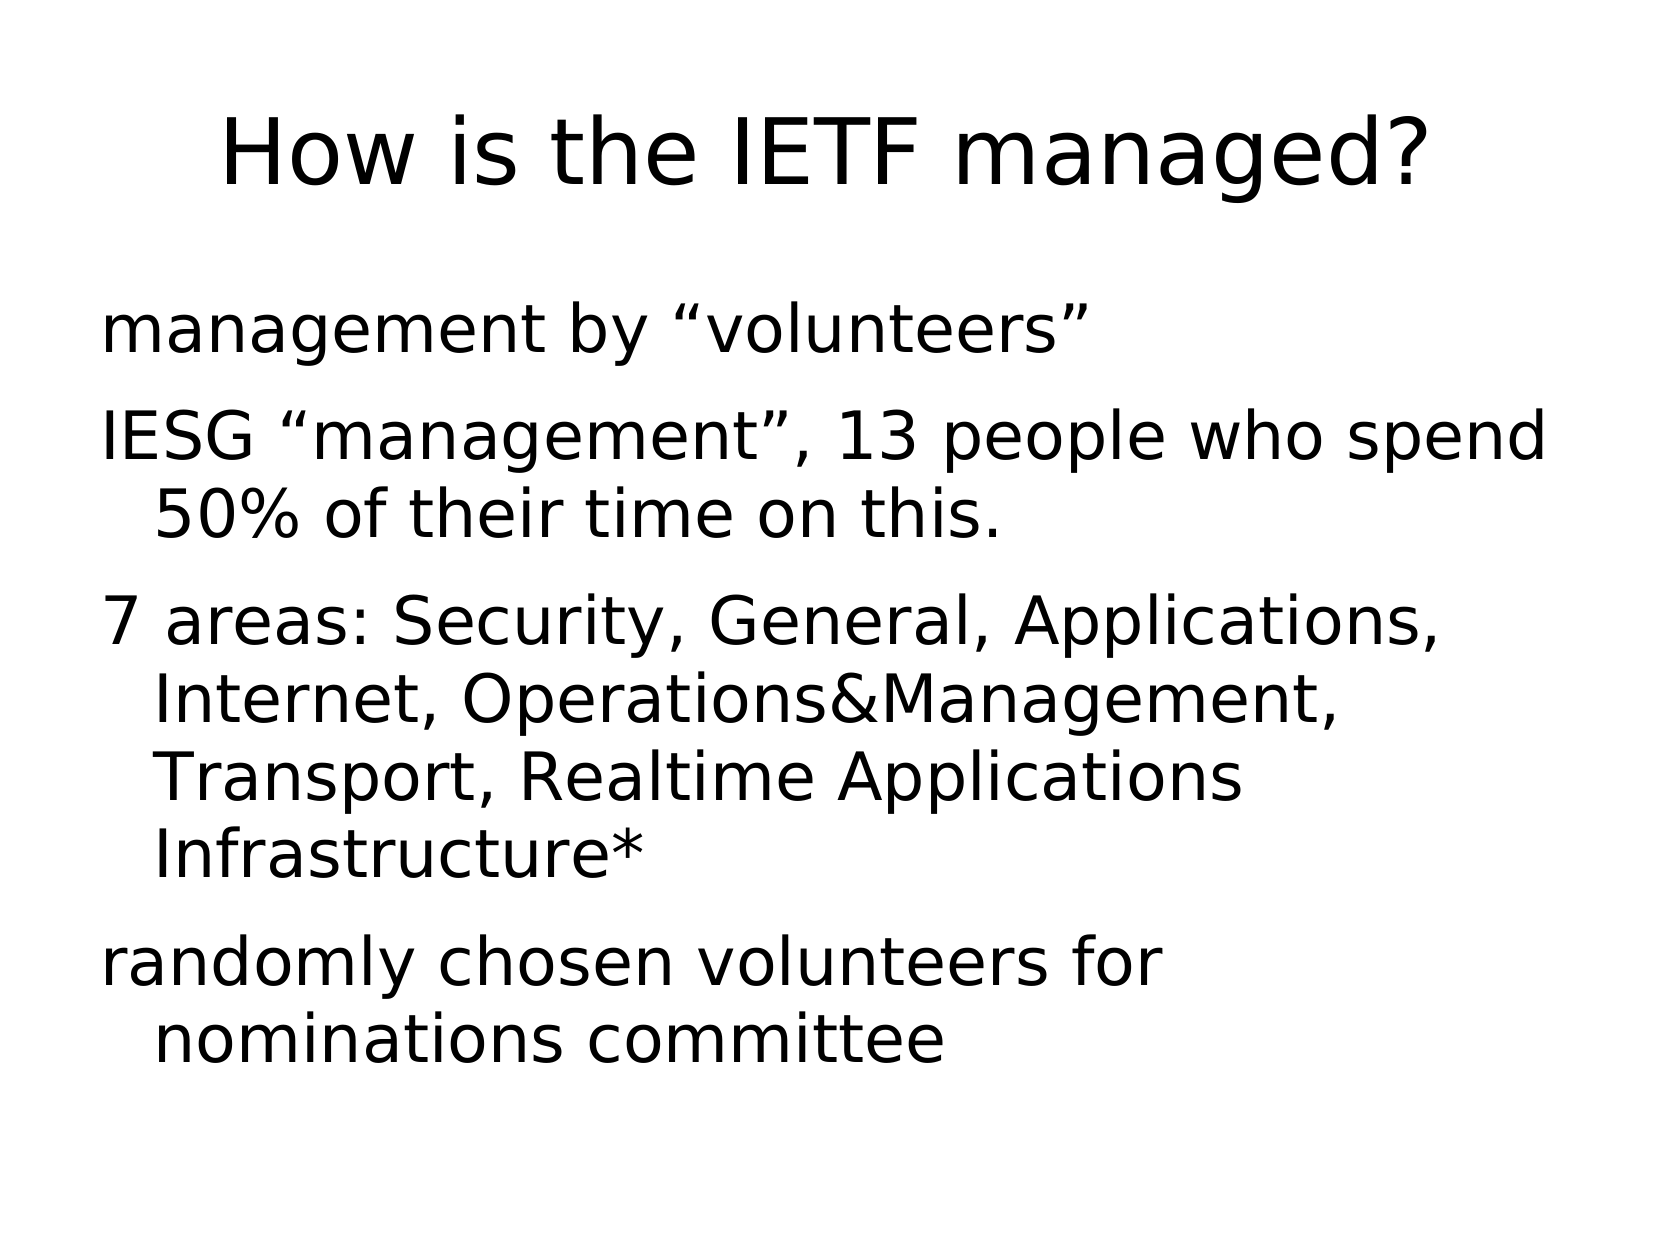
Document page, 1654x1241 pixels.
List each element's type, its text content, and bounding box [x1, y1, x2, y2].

list management by “volunteers” IESG “management”, 13 people who spend 50% of their time on this. 7 areas: Security, General, Applications, Internet, Operations&Management, Transport, Realtime Applications Infrastructure* randomly chosen volunteers for nominations committee [82, 290, 1571, 1094]
title How is the IETF managed? [82, 56, 1571, 250]
